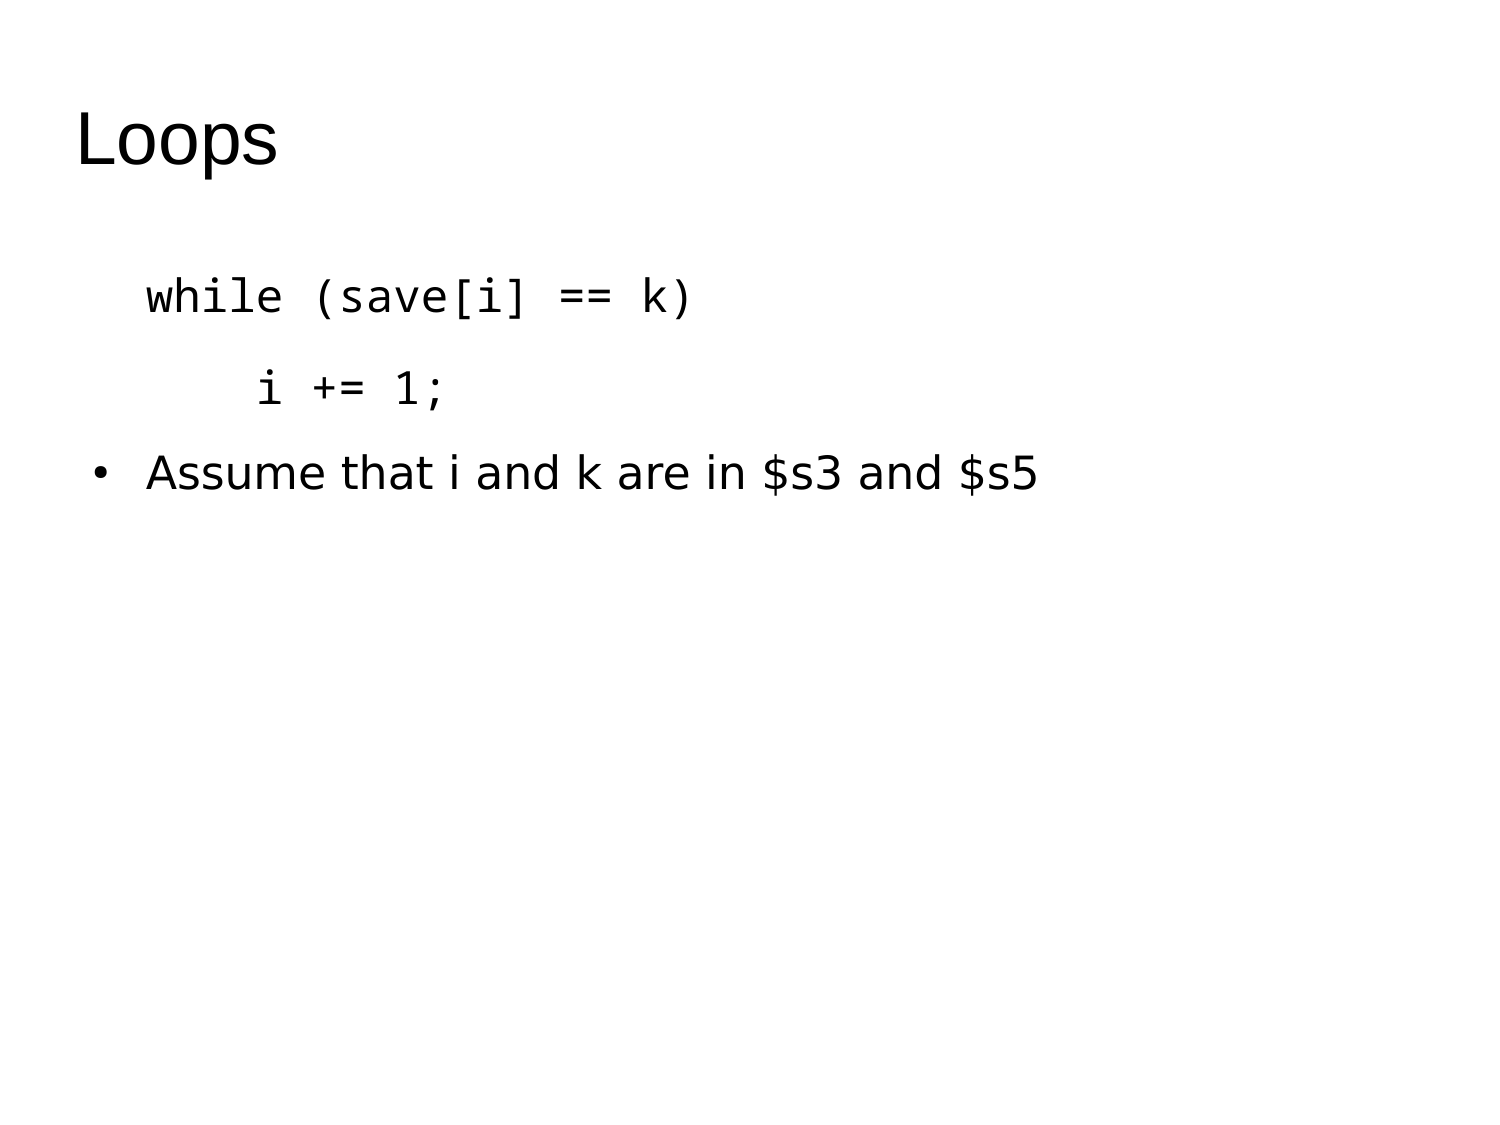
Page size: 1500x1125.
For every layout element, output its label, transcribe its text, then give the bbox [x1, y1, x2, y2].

title Loops [75, 44, 1425, 233]
list while (save[i] == k) i += 1; Assume that i and k are in $s3 and $s5 [75, 263, 1425, 1036]
